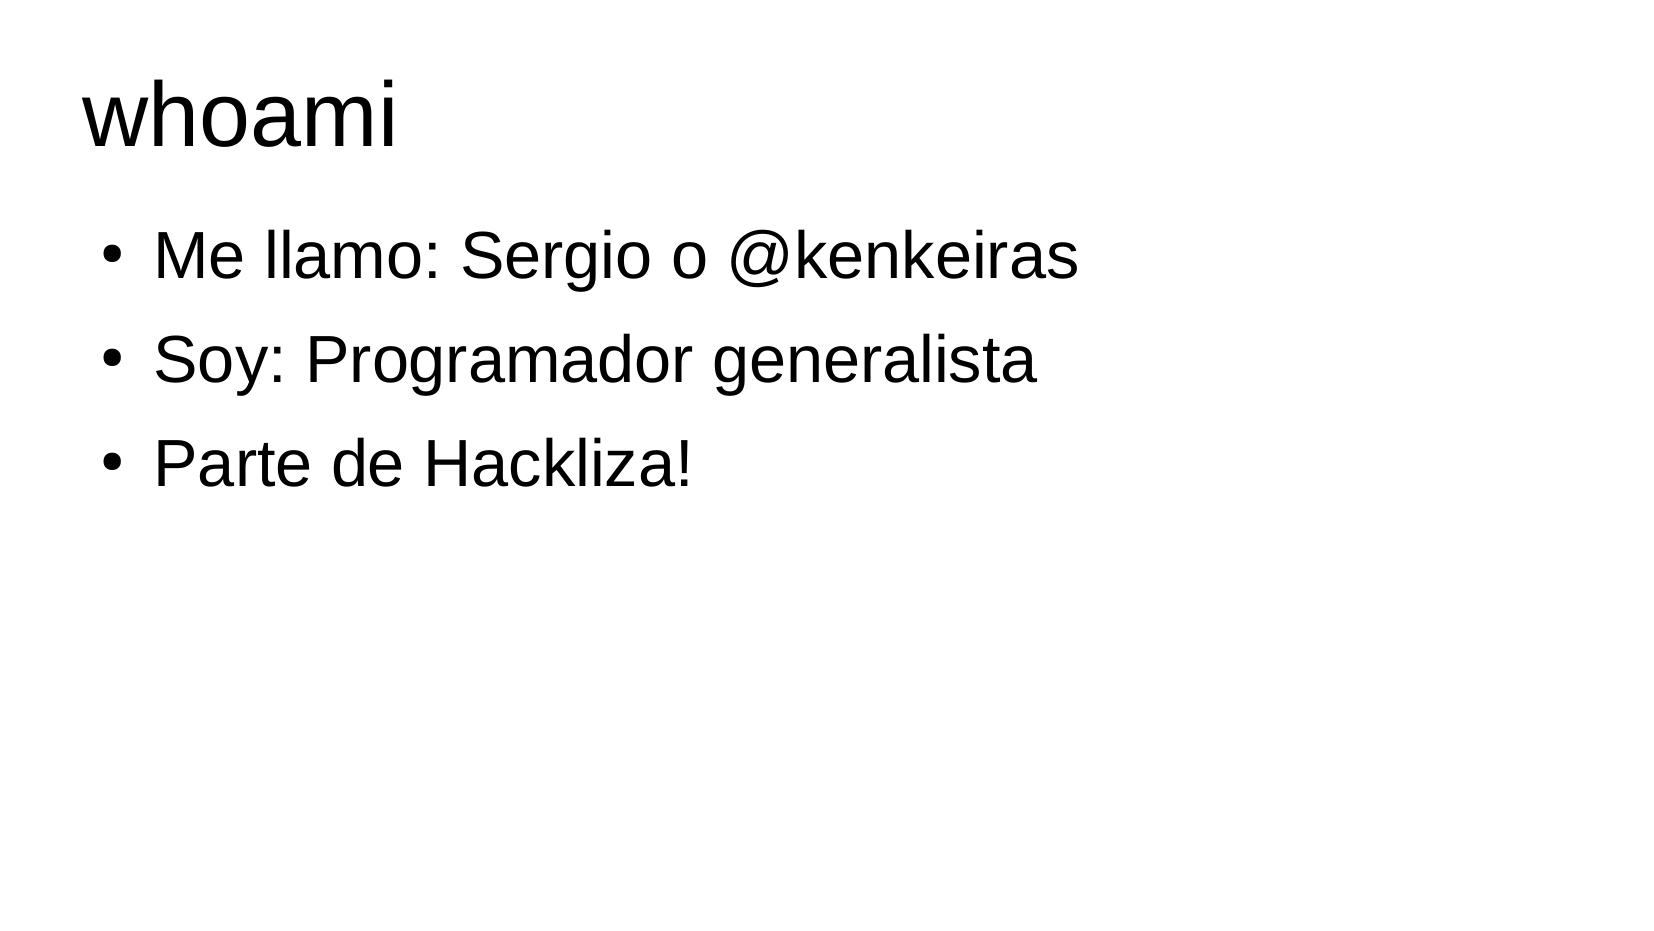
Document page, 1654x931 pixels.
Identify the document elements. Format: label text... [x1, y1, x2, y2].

list Me llamo: Sergio o @kenkeiras Soy: Programador generalista Parte de Hackliza! [82, 217, 1571, 758]
title whoami [82, 37, 1571, 193]
